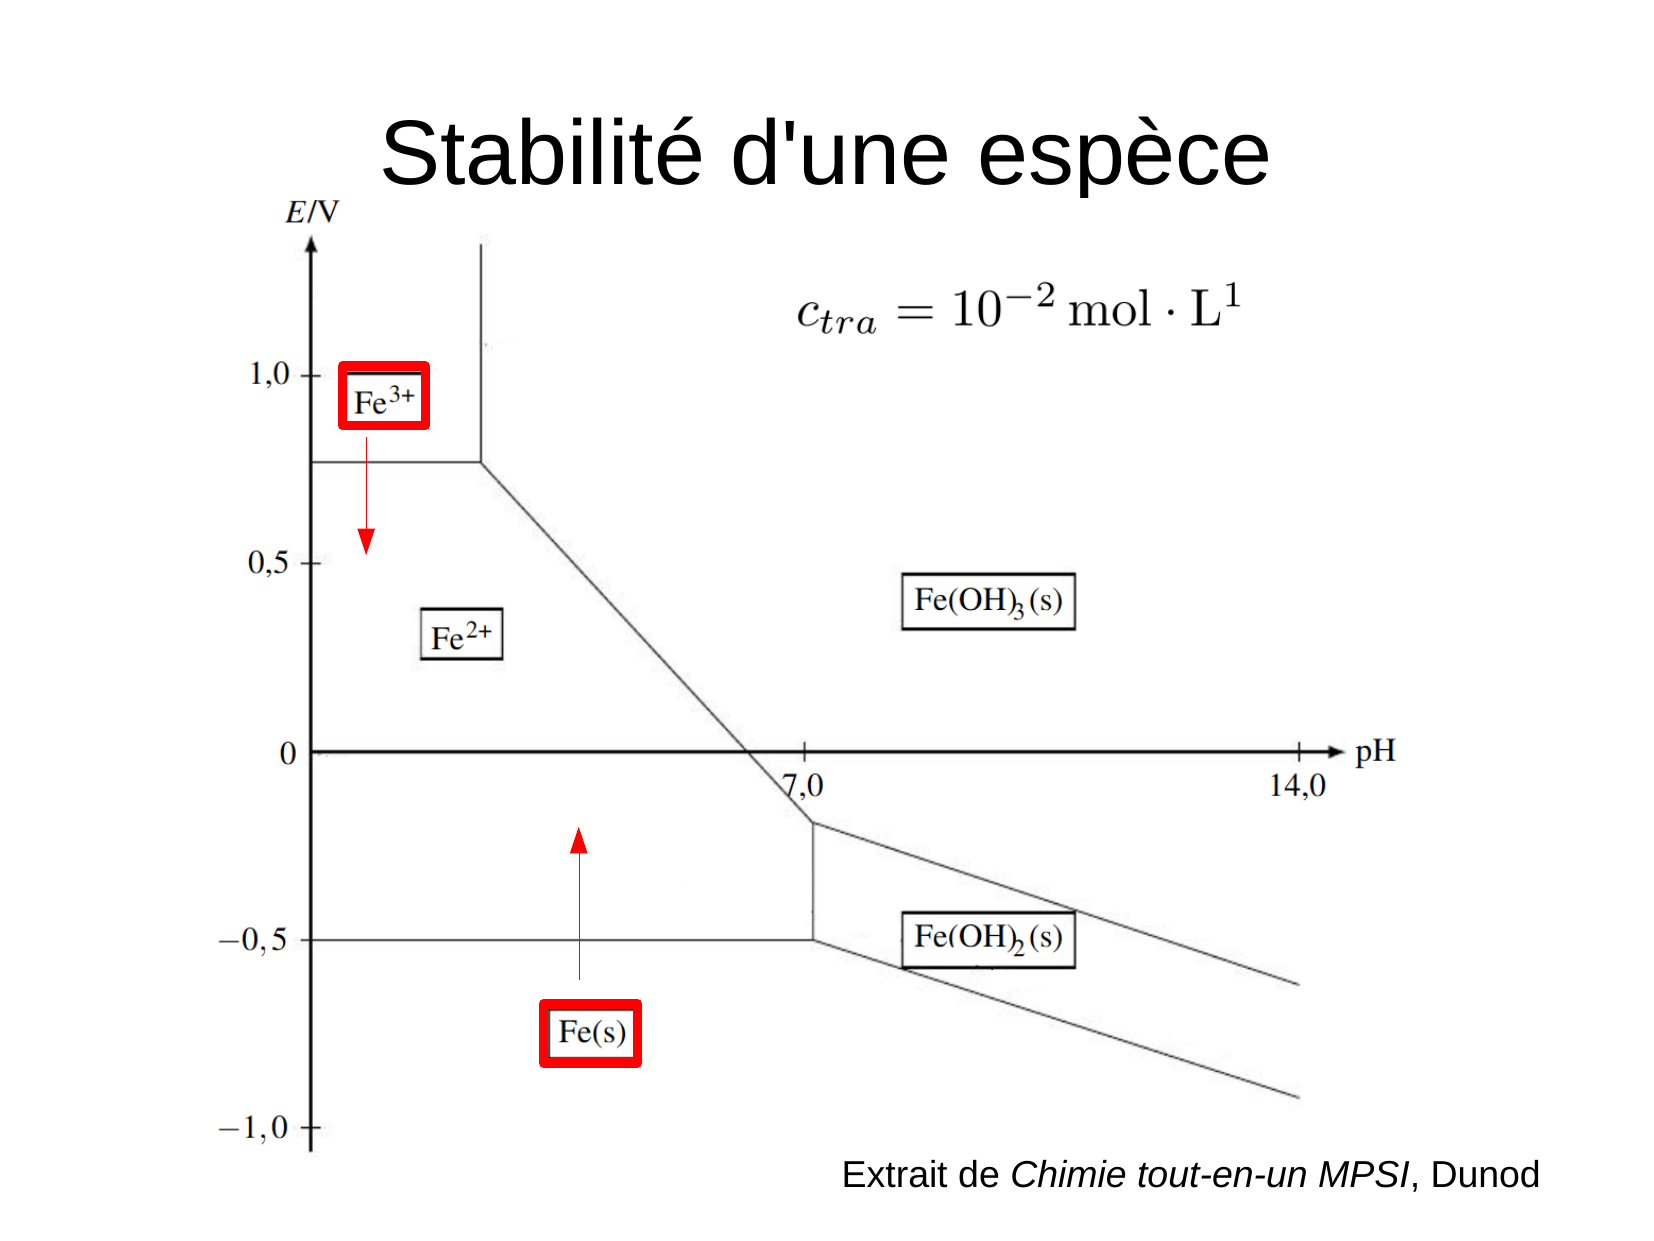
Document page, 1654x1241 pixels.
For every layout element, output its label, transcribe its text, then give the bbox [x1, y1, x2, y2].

text_box Extrait de Chimie tout-en-un MPSI, Dunod [826, 1145, 1556, 1203]
picture [197, 198, 1406, 1158]
title Stabilité d'une espèce [82, 49, 1571, 257]
